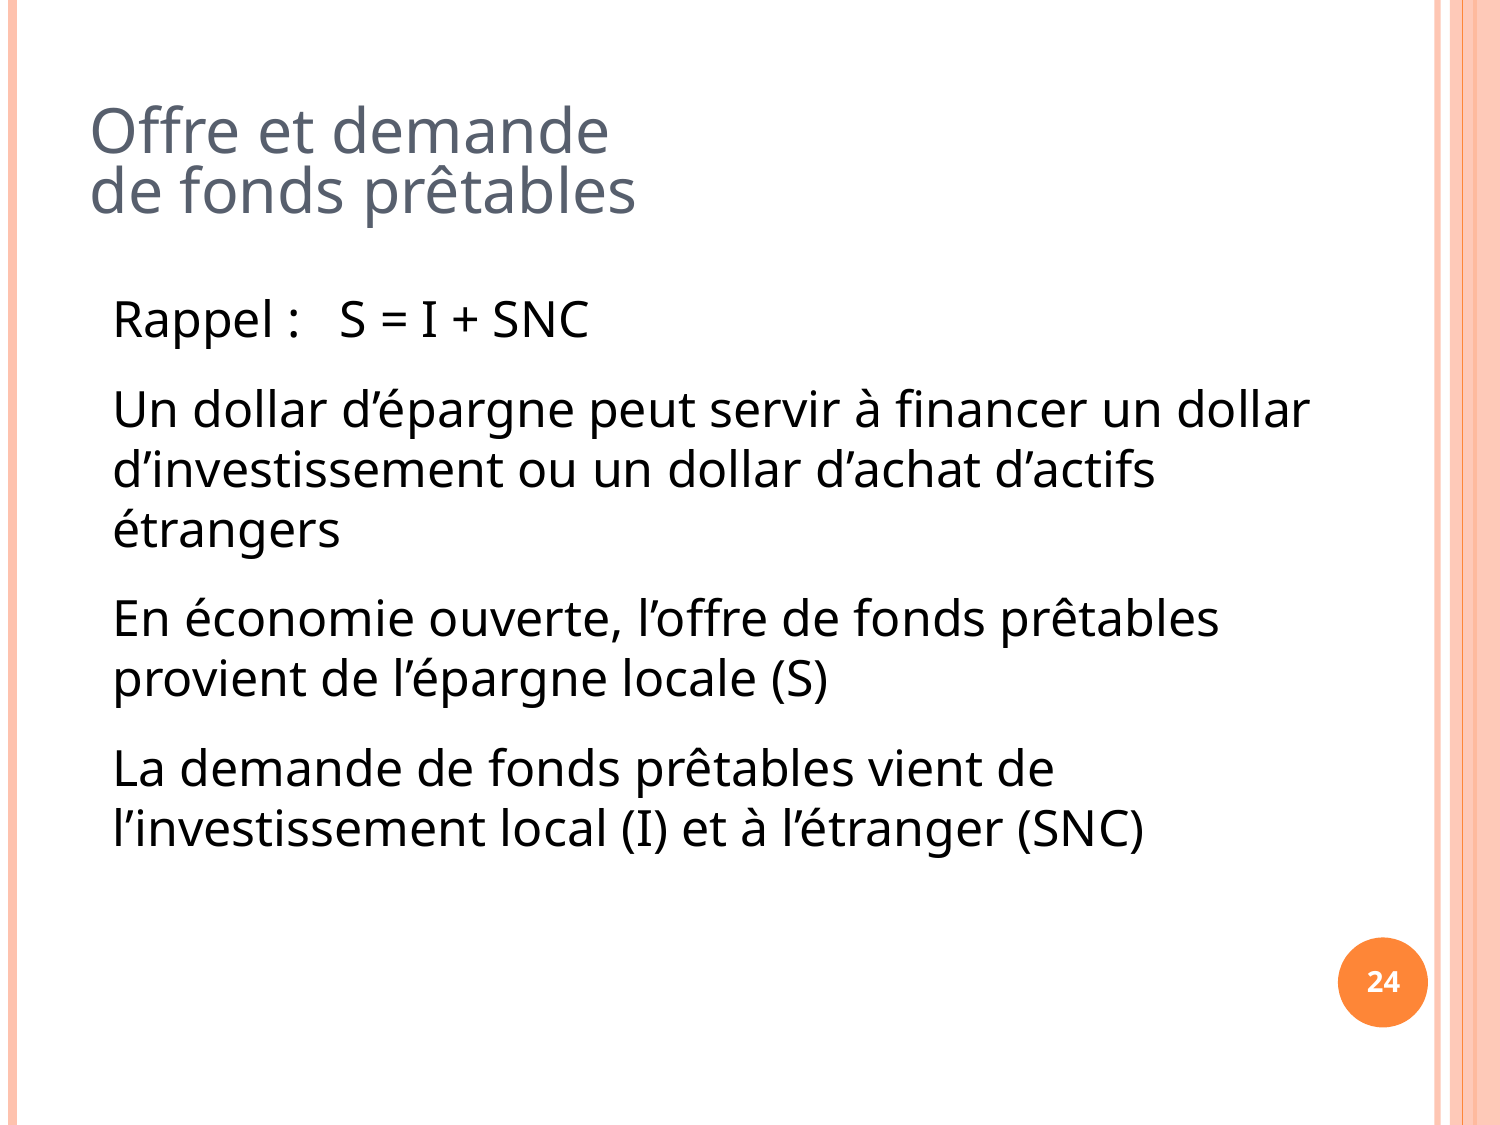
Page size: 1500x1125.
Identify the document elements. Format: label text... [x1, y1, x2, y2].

title Offre et demande de fonds prêtables [75, 45, 1300, 233]
list Rappel : S = I + SNC Un dollar d’épargne peut servir à financer un dollar d’investissement ou un dollar d’achat d’actifs étrangers En économie ouverte, l’offre de fonds prêtables provient de l’épargne locale (S) La demande de fonds prêtables vient de l’investissement local (I) et à l’étranger (SNC) [112, 287, 1388, 1000]
slide_number <numéro> [1333, 940, 1434, 1027]
